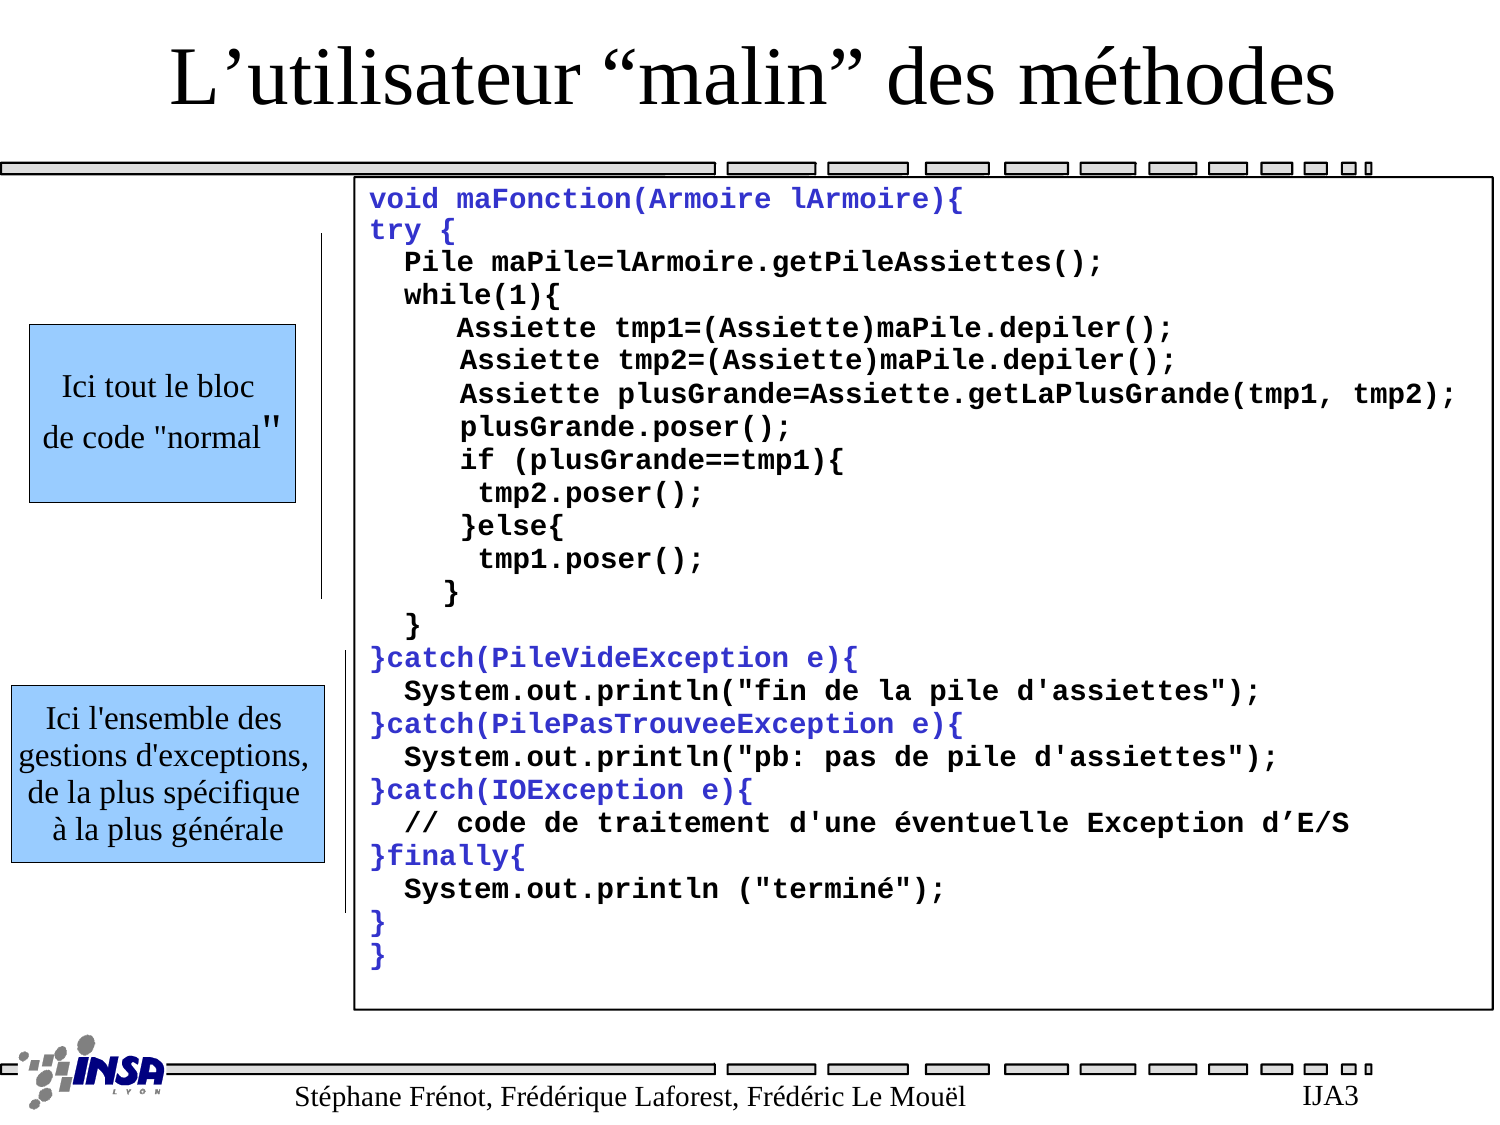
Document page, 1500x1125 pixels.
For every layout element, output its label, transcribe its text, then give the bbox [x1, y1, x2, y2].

title L’utilisateur “malin” des méthodes [134, 32, 1375, 141]
text_box Ici l'ensemble des gestions d'exceptions, de la plus spécifique à la plus générale [12, 685, 325, 862]
text_box Ici tout le bloc de code "normal" [30, 325, 295, 502]
text_box void maFonction(Armoire lArmoire){ try { Pile maPile=lArmoire.getPileAssiettes(); while(1){ Assiette tmp1=(Assiette)maPile.depiler(); Assiette tmp2=(Assiette)maPile.depiler(); Assiette plusGrande=Assiette.getLaPlusGrande(tmp1, tmp2); plusGrande.poser(); if (plusGrande==tmp1){ tmp2.poser(); }else{ tmp1.poser(); } } }catch(PileVideException e){ System.out.println("fin de la pile d'assiettes"); }catch(PilePasTrouveeException e){ System.out.println("pb: pas de pile d'assiettes"); }catch(IOException e){ // code de traitement d'une éventuelle Exception d’E/S }finally{ System.out.println ("terminé"); } } [354, 177, 1493, 981]
